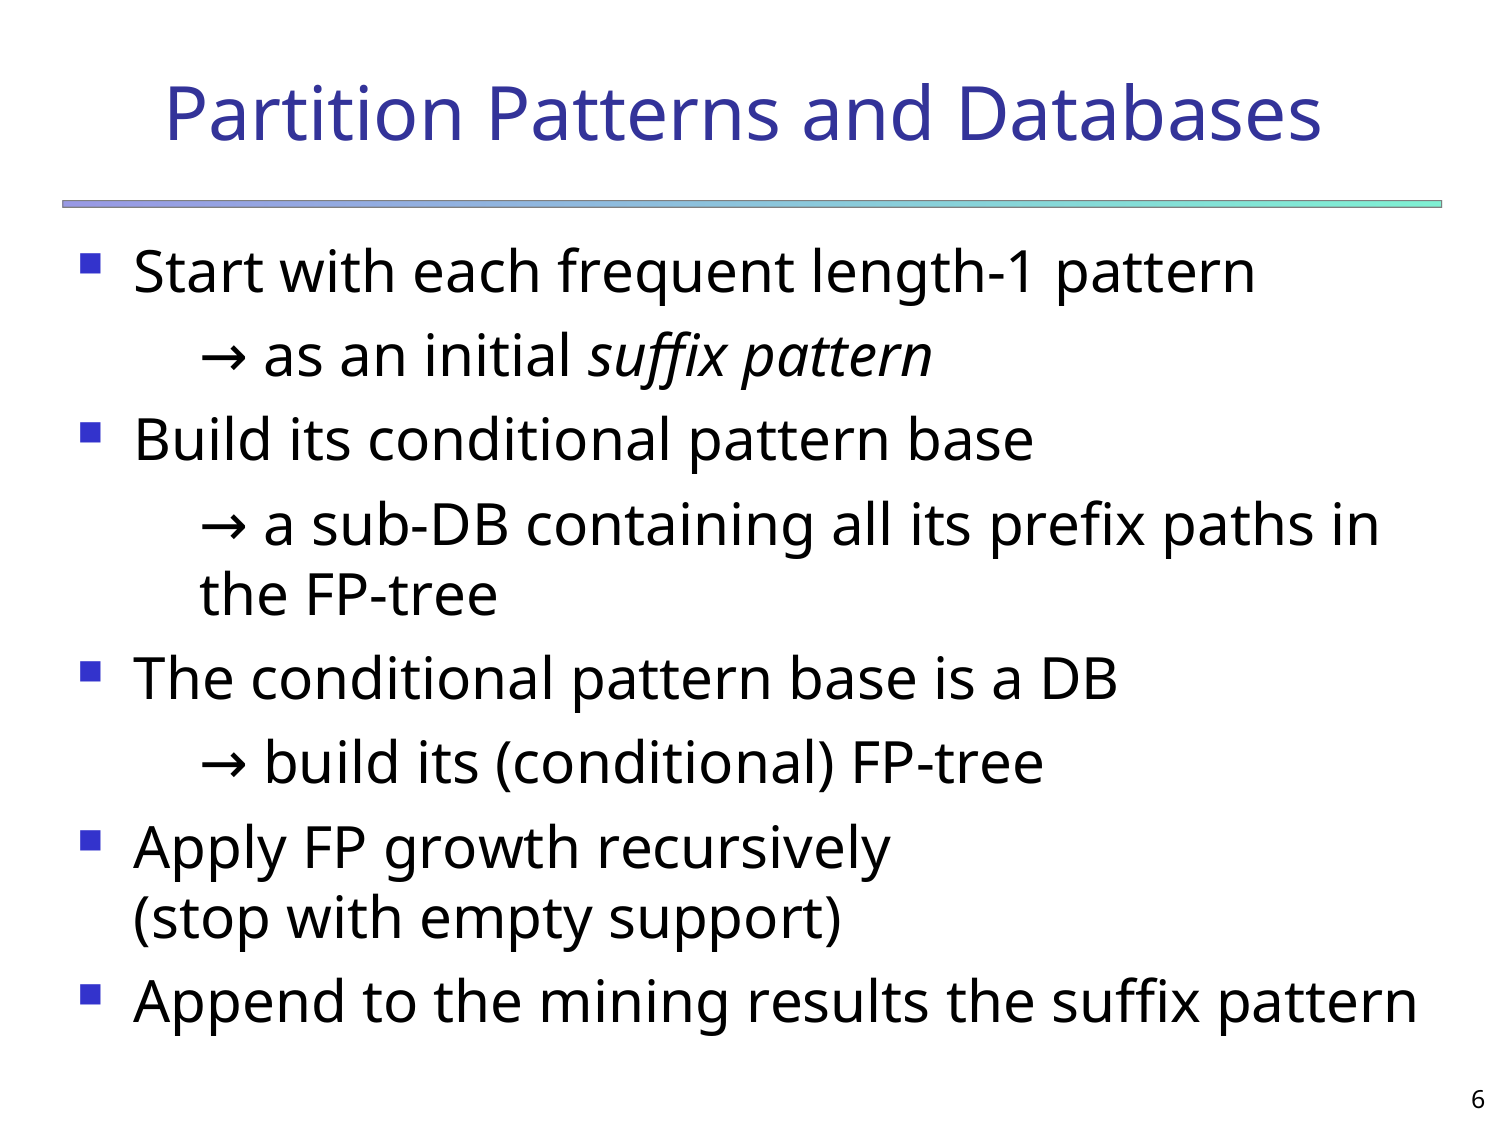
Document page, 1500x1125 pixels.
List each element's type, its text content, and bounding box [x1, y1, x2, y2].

list Start with each frequent length-1 pattern → as an initial suffix pattern Build its conditional pattern base → a sub-DB containing all its prefix paths in the FP-tree The conditional pattern base is a DB → build its (conditional) FP-tree Apply FP growth recursively (stop with empty support) Append to the mining results the suffix pattern [62, 226, 1438, 1113]
title Partition Patterns and Databases [62, 57, 1426, 163]
text_box <number> [1187, 1062, 1500, 1125]
